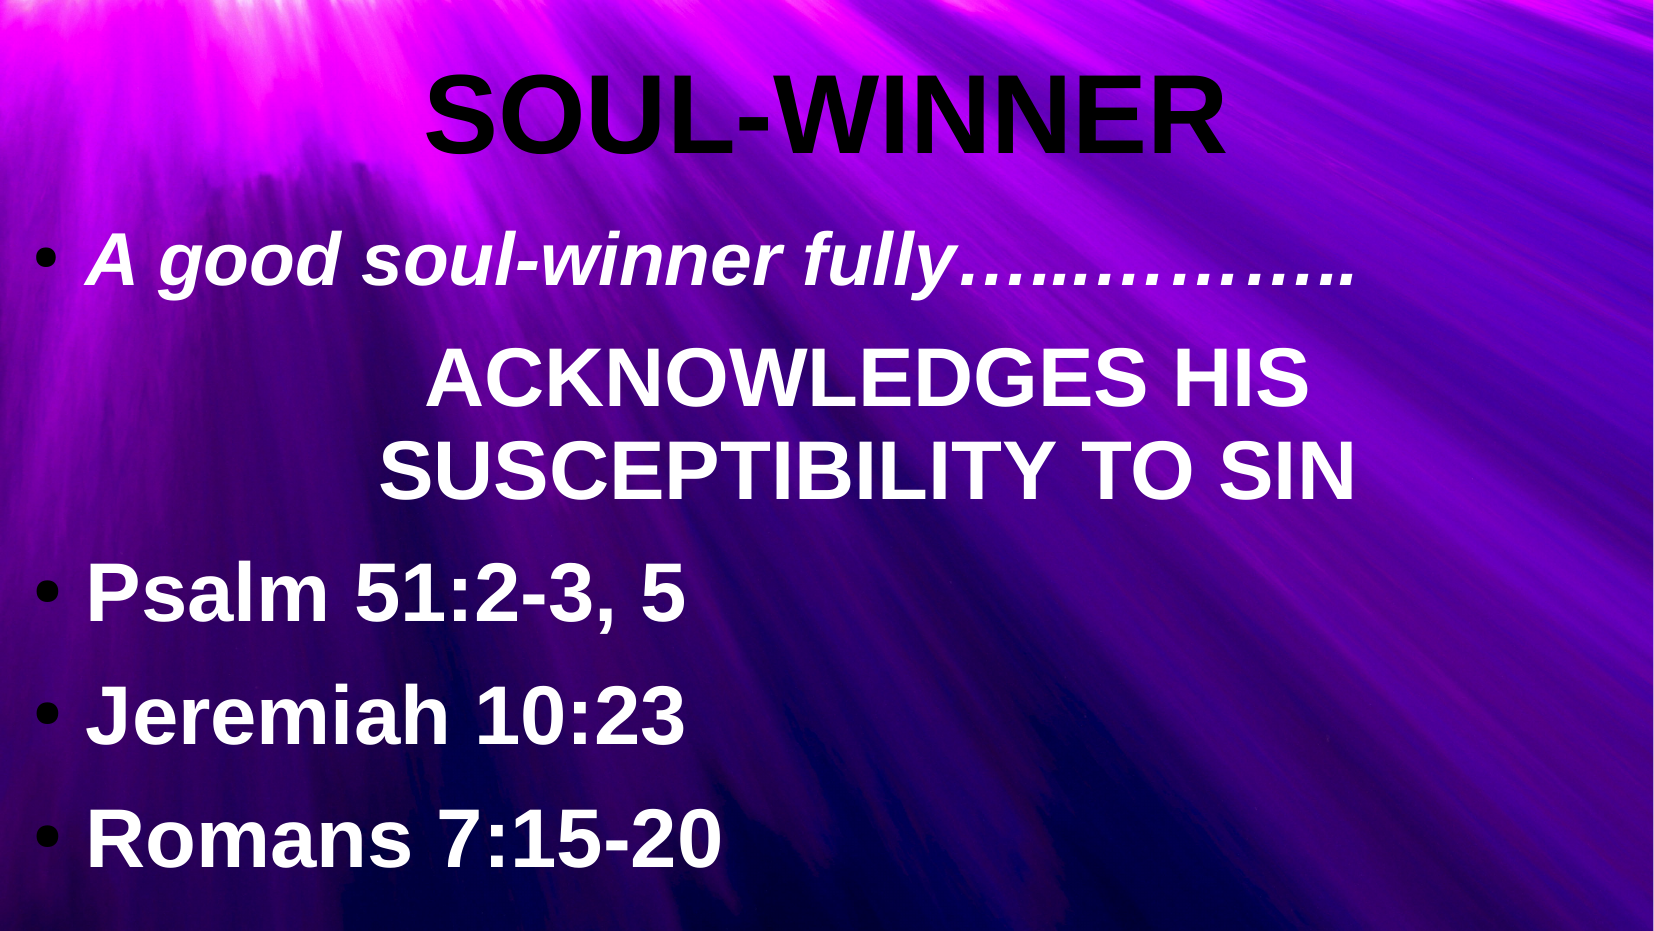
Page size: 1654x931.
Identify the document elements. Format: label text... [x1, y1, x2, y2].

title SOUL-WINNER [82, 37, 1571, 193]
picture [0, 0, 1654, 931]
list A good soul-winner fully…...……….. ACKNOWLEDGES HIS SUSCEPTIBILITY TO SIN Psalm 51:2-3, 5 Jeremiah 10:23 Romans 7:15-20 [15, 217, 1651, 922]
